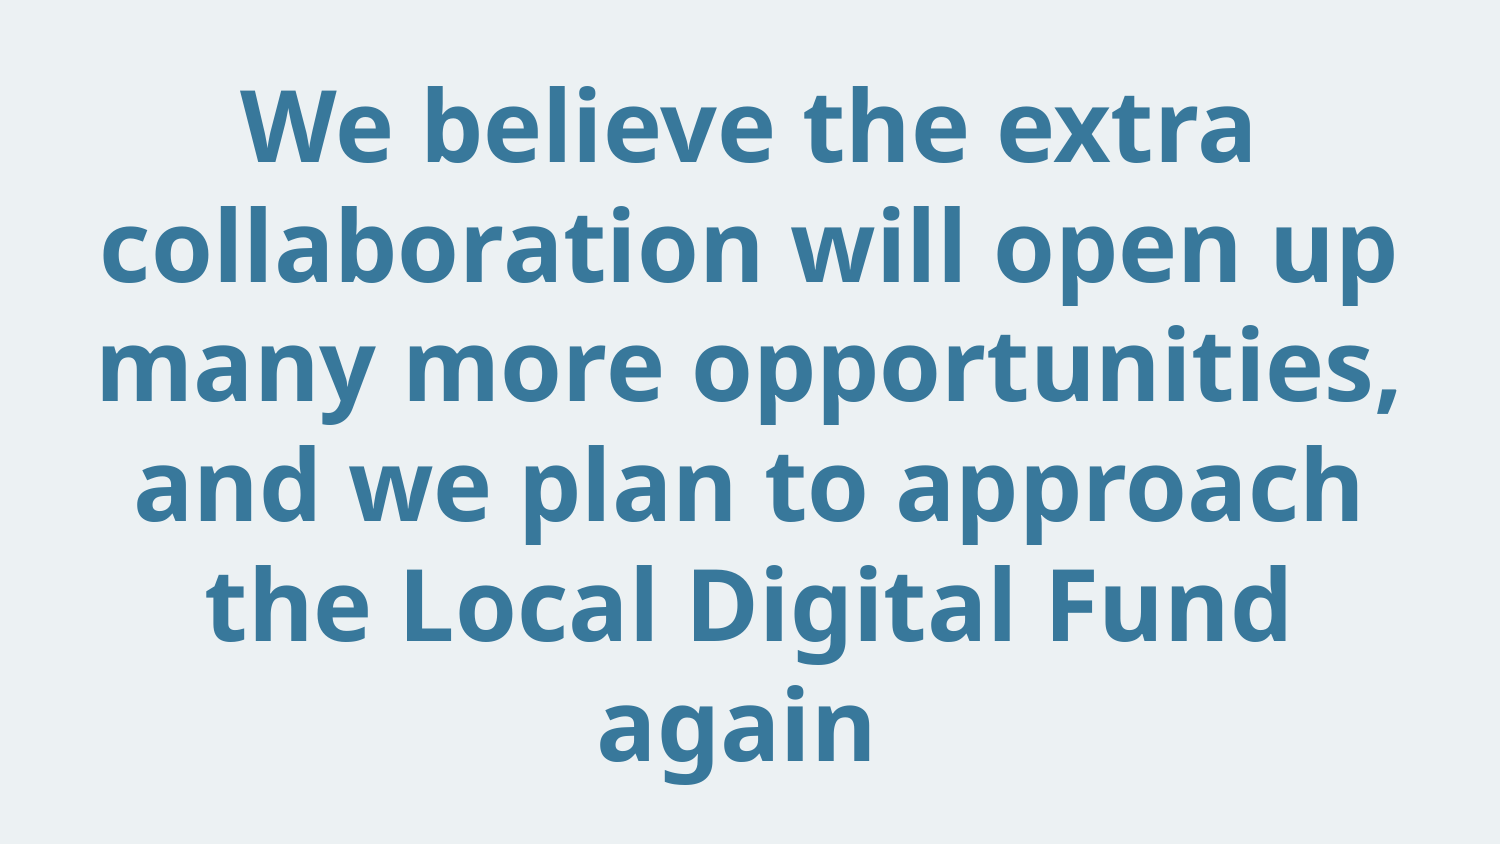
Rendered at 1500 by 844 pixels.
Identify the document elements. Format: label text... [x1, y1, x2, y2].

title We believe the extra collaboration will open up many more opportunities, and we plan to approach the Local Digital Fund again [51, 352, 1449, 491]
